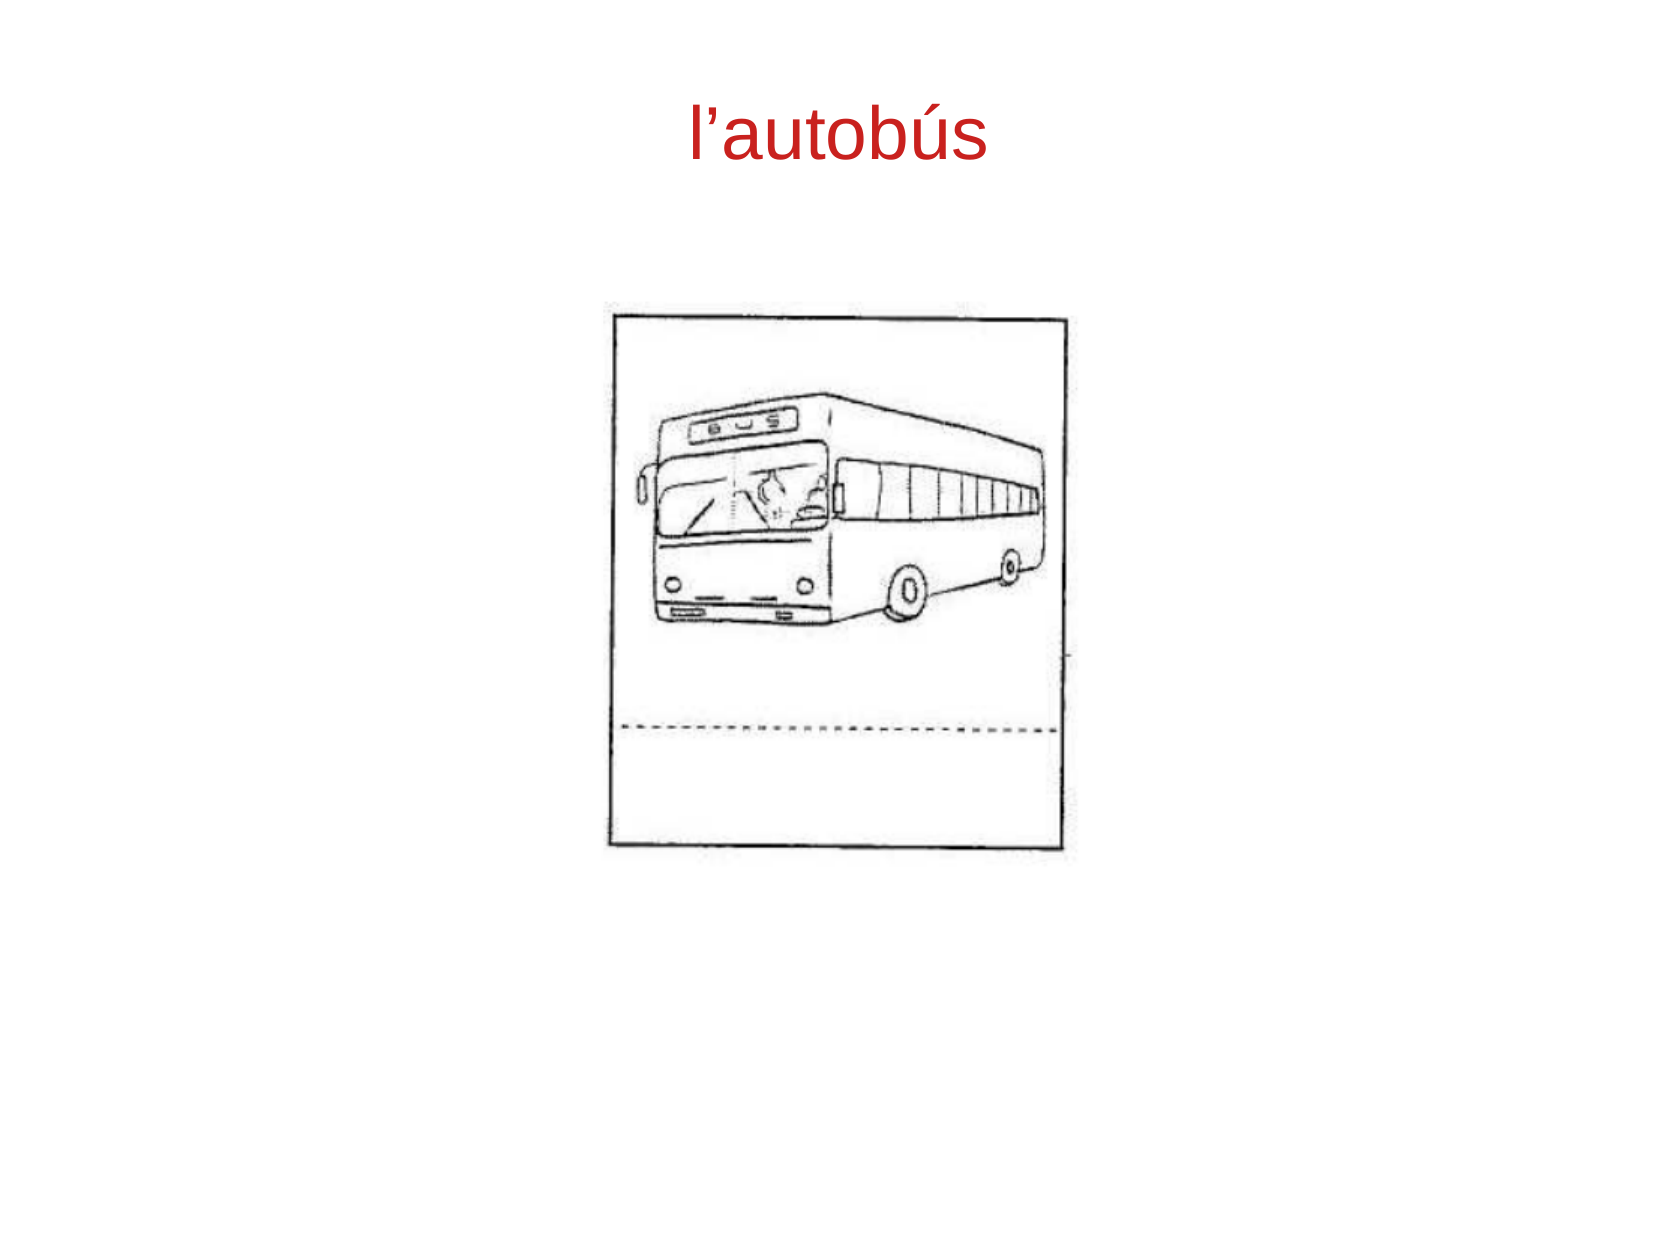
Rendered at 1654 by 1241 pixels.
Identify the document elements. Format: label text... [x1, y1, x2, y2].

picture [581, 291, 1094, 873]
text_box l’autobús [389, 58, 1288, 201]
